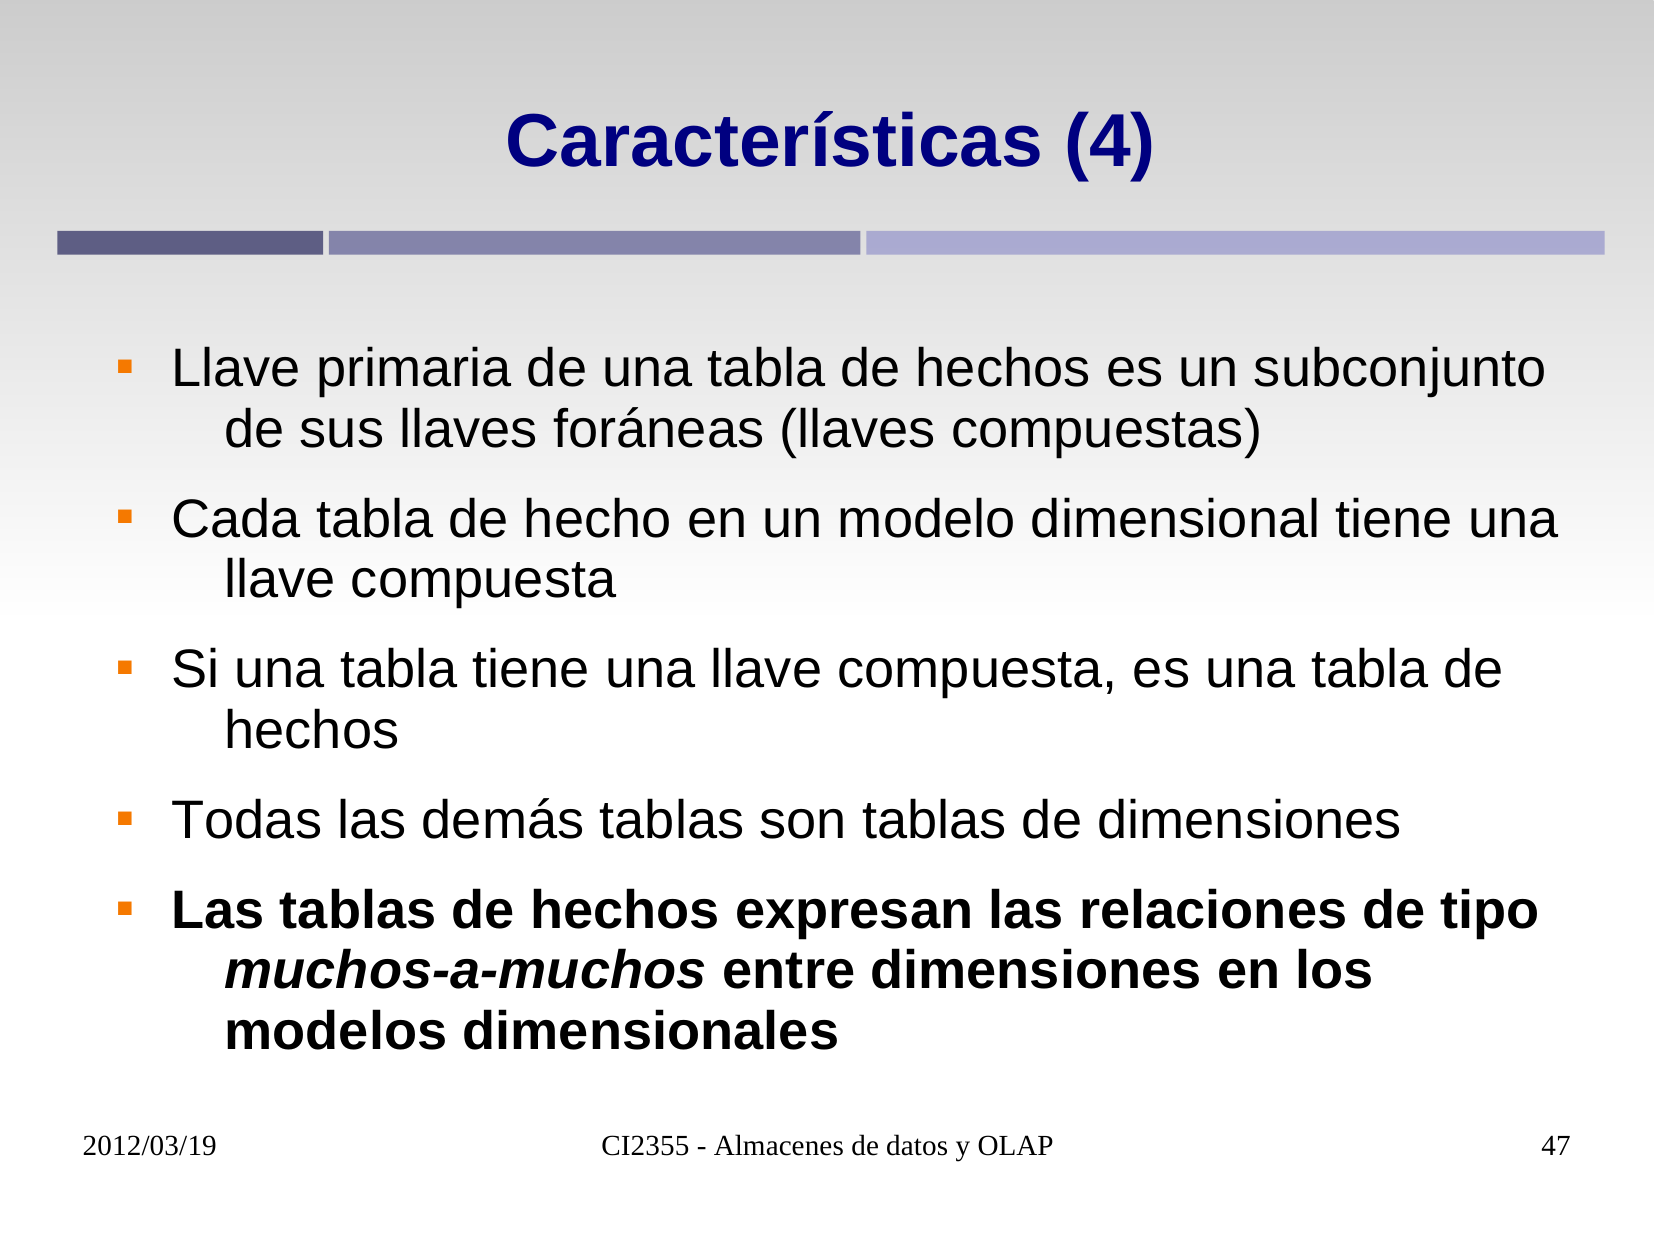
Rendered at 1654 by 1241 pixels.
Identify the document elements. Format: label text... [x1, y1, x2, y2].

list Llave primaria de una tabla de hechos es un subconjunto de sus llaves foráneas (llaves compuestas) Cada tabla de hecho en un modelo dimensional tiene una llave compuesta Si una tabla tiene una llave compuesta, es una tabla de hechos Todas las demás tablas son tablas de dimensiones Las tablas de hechos expresan las relaciones de tipo muchos-a-muchos entre dimensiones en los modelos dimensionales [82, 337, 1571, 1109]
title Características (4) [86, 55, 1576, 226]
